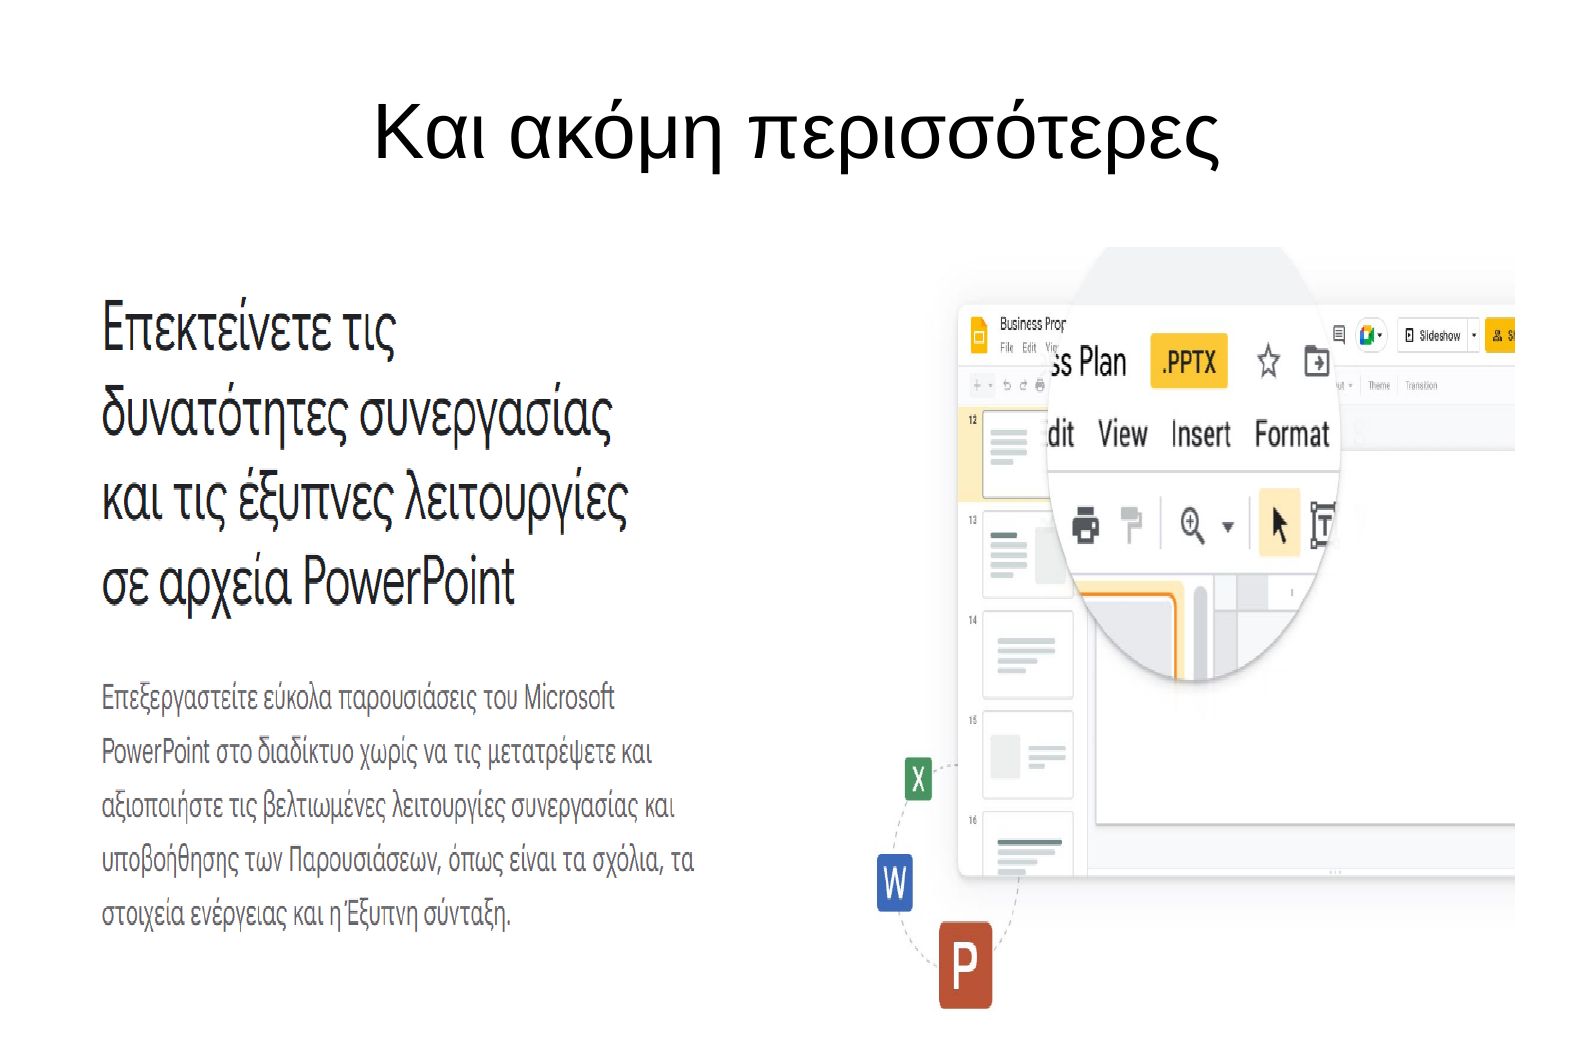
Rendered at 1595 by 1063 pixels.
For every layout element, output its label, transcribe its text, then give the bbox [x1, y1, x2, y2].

picture [79, 247, 1515, 1016]
title Και ακόμη περισσότερες [79, 42, 1515, 220]
